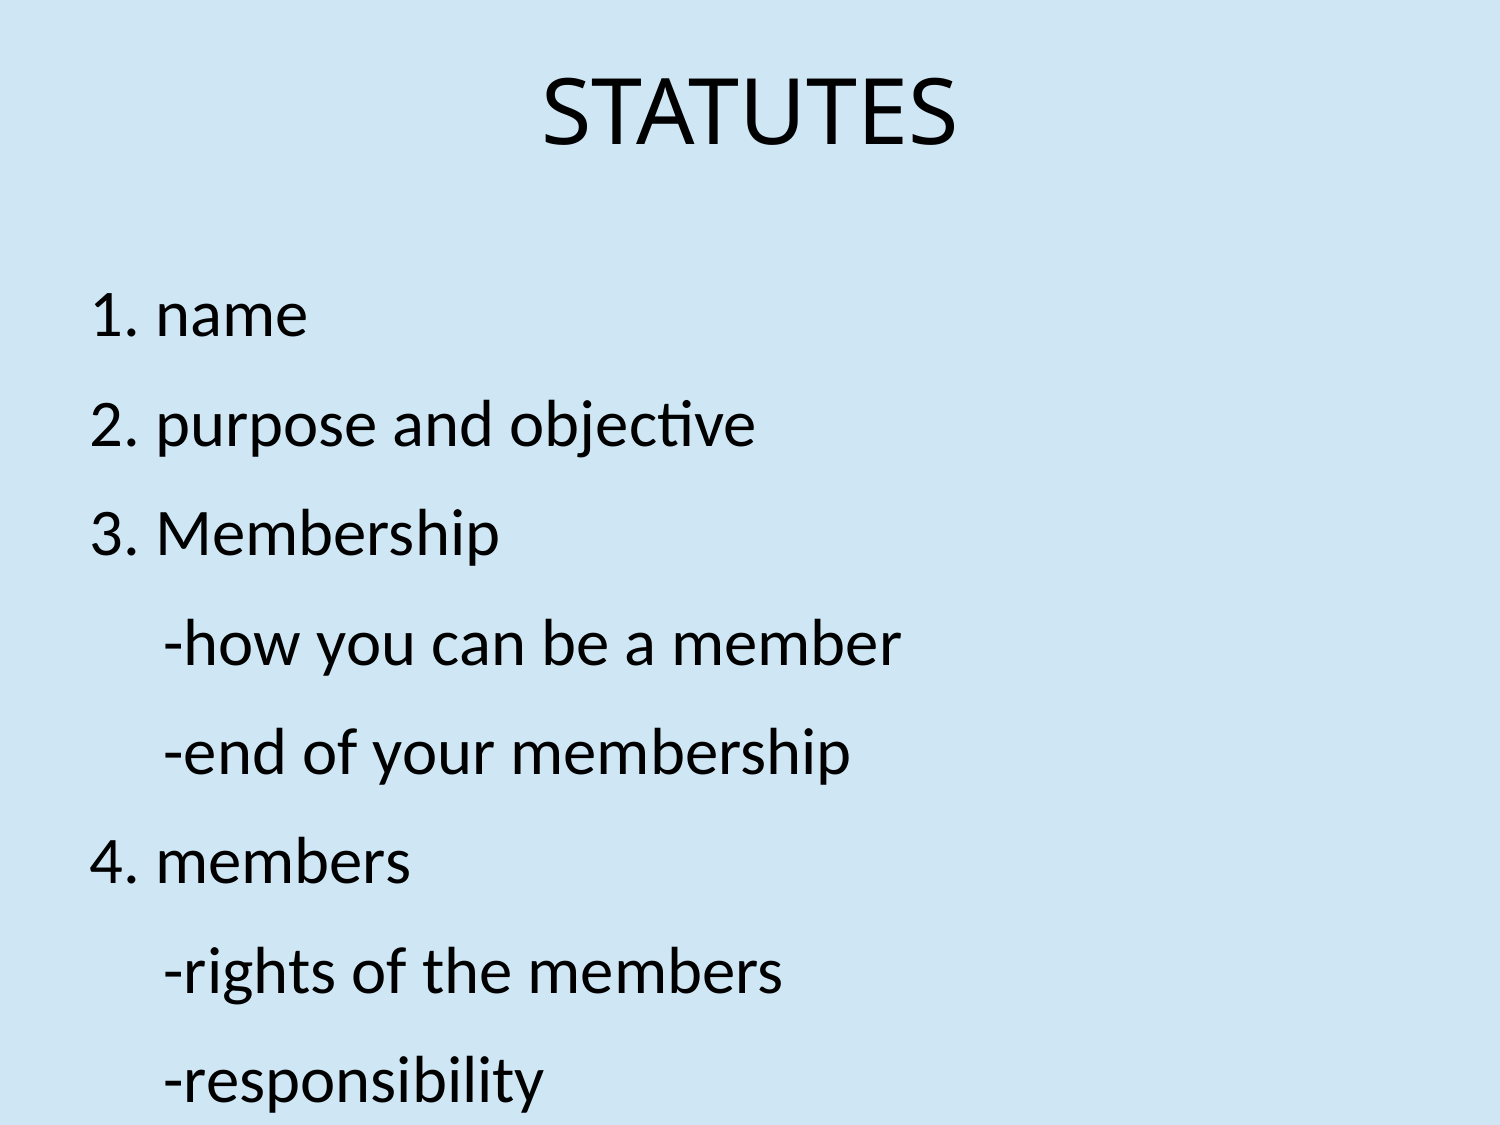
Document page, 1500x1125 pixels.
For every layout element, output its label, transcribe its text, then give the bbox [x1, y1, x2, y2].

list 1. name 2. purpose and objective 3. Membership -how you can be a member -end of your membership 4. members -rights of the members -responsibility [75, 262, 1425, 1005]
title STATUTES [75, 45, 1425, 233]
